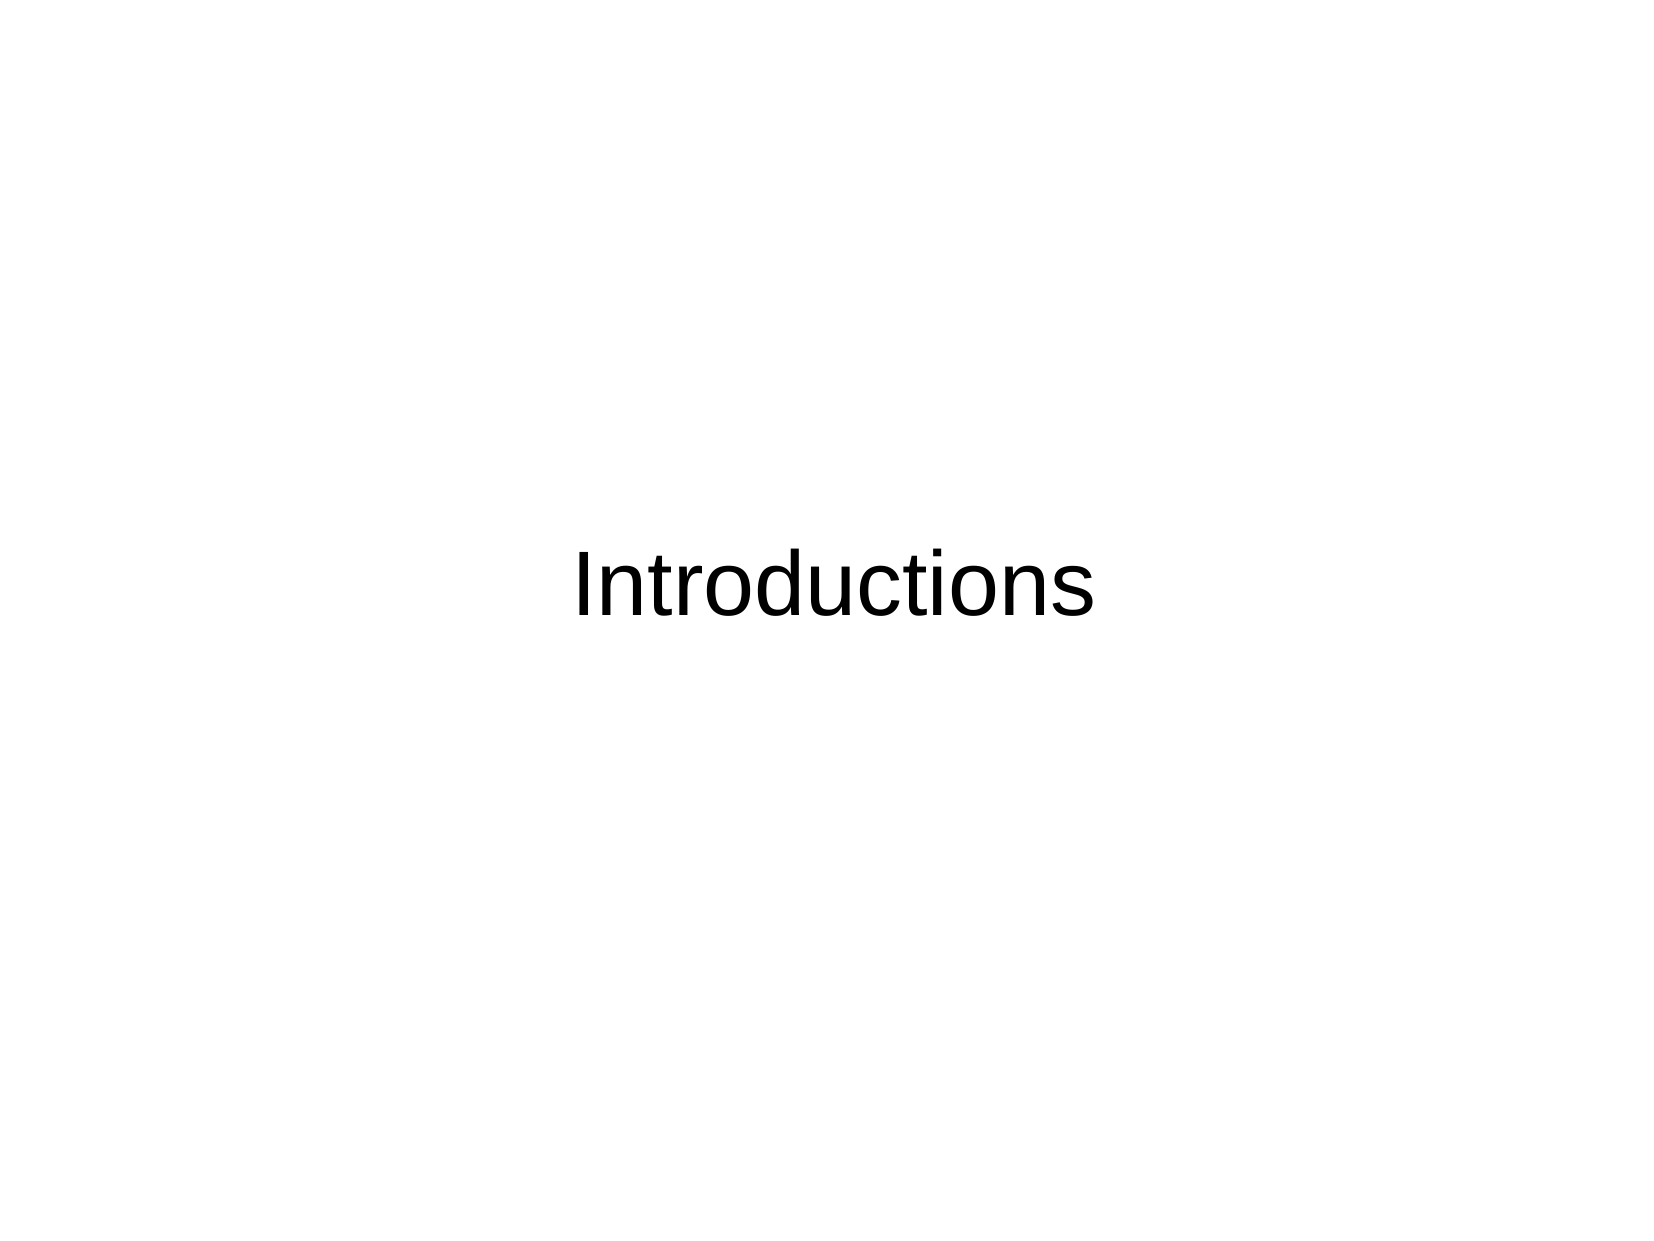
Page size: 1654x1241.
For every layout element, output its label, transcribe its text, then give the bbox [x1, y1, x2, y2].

title Introductions [90, 480, 1579, 688]
